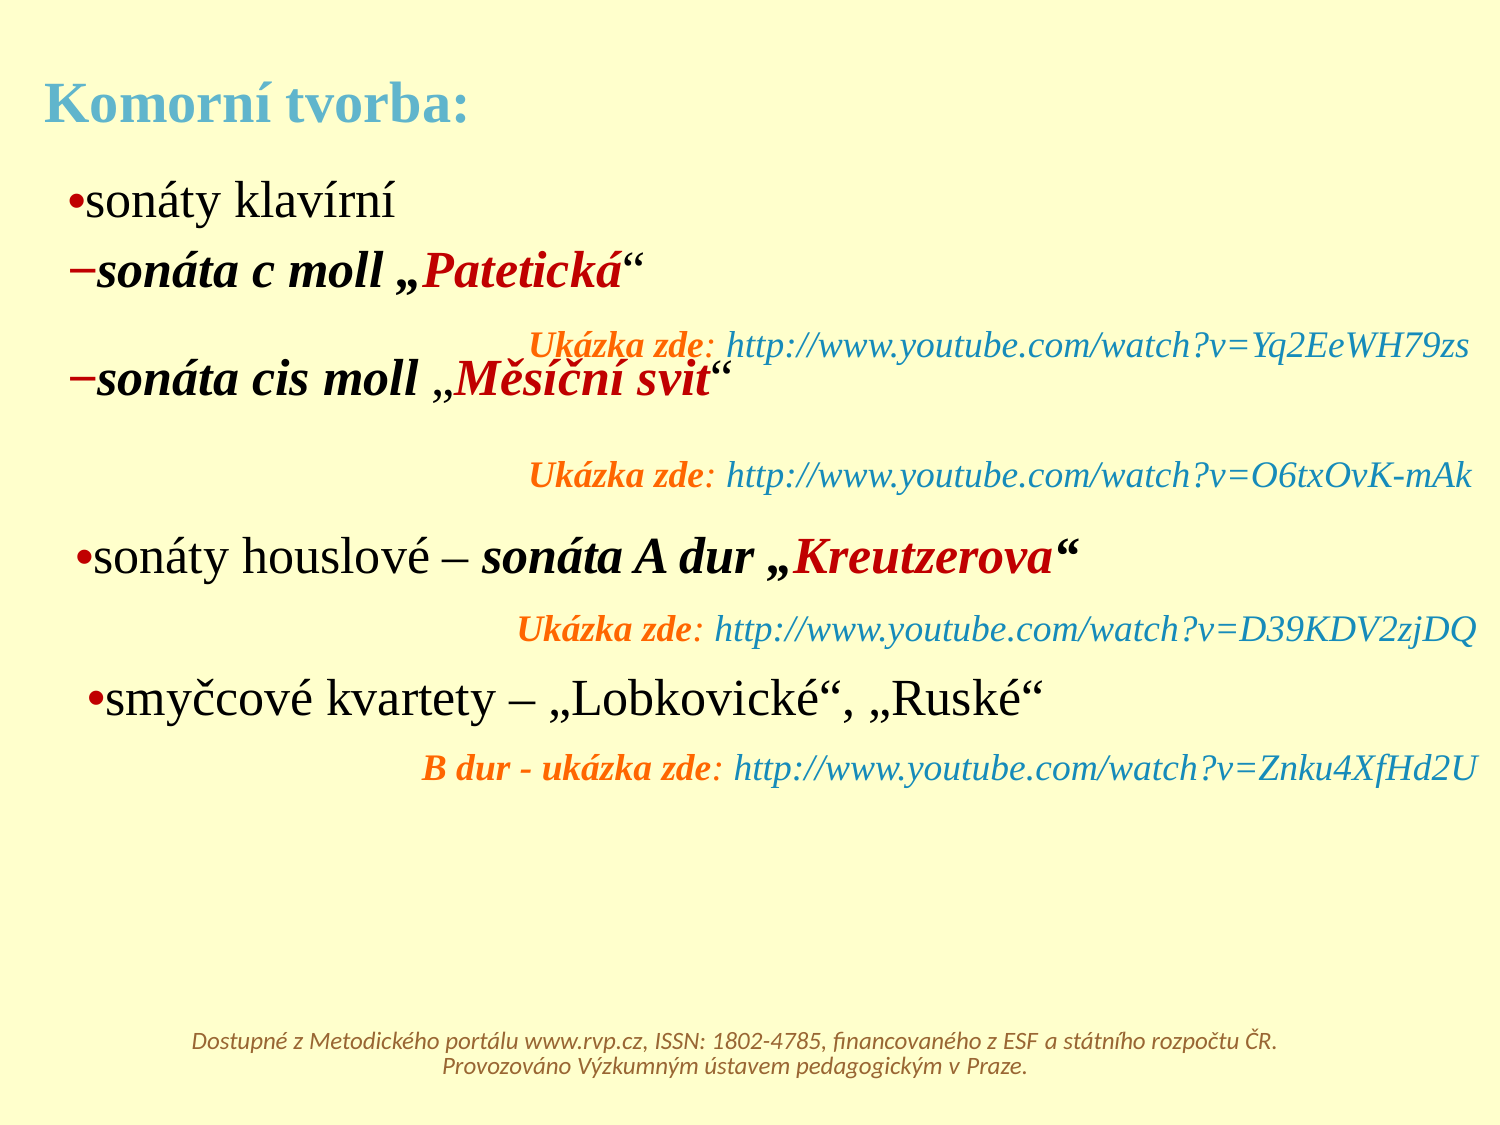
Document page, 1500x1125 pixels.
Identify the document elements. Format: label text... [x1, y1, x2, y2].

text_box B dur - ukázka zde: http://www.youtube.com/watch?v=Znku4XfHd2U [407, 739, 1494, 862]
text_box Komorní tvorba: [30, 63, 487, 144]
text_box Ukázka zde: http://www.youtube.com/watch?v=Yq2EeWH79zs [513, 316, 1486, 439]
text_box sonáty klavírní sonáta c moll „Patetická“ sonáta cis moll „Měsíční svit“ [52, 164, 749, 415]
text_box Dostupné z Metodického portálu www.rvp.cz, ISSN: 1802-4785, financovaného z ESF a státního rozpočtu ČR. Provozováno Výzkumným ústavem pedagogickým v Praze. [171, 1023, 1300, 1089]
text_box Ukázka zde: http://www.youtube.com/watch?v=O6txOvK-mAk [513, 446, 1488, 569]
text_box smyčcové kvartety – „Lobkovické“, „Ruské“ [72, 661, 1060, 735]
text_box sonáty houslové – sonáta A dur „Kreutzerova“ [60, 519, 1095, 593]
text_box Ukázka zde: http://www.youtube.com/watch?v=D39KDV2zjDQ [501, 600, 1493, 722]
